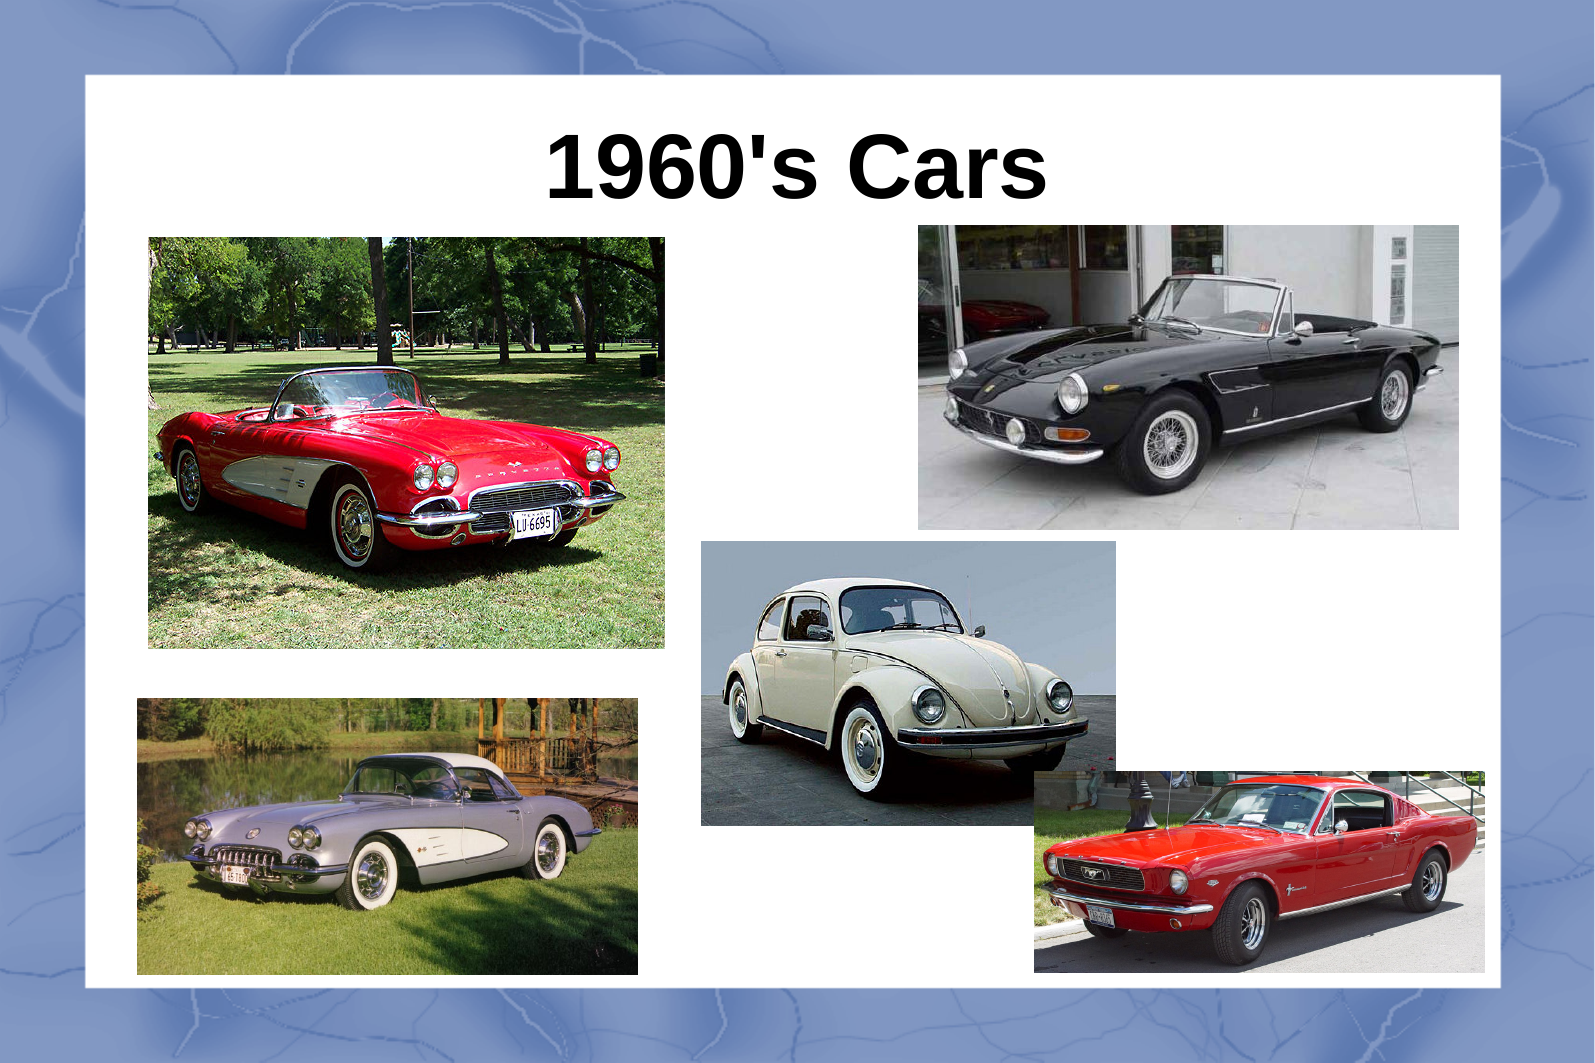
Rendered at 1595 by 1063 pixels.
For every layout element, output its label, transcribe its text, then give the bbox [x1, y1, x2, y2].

picture [0, 0, 1595, 1063]
title 1960's Cars [113, 85, 1481, 248]
